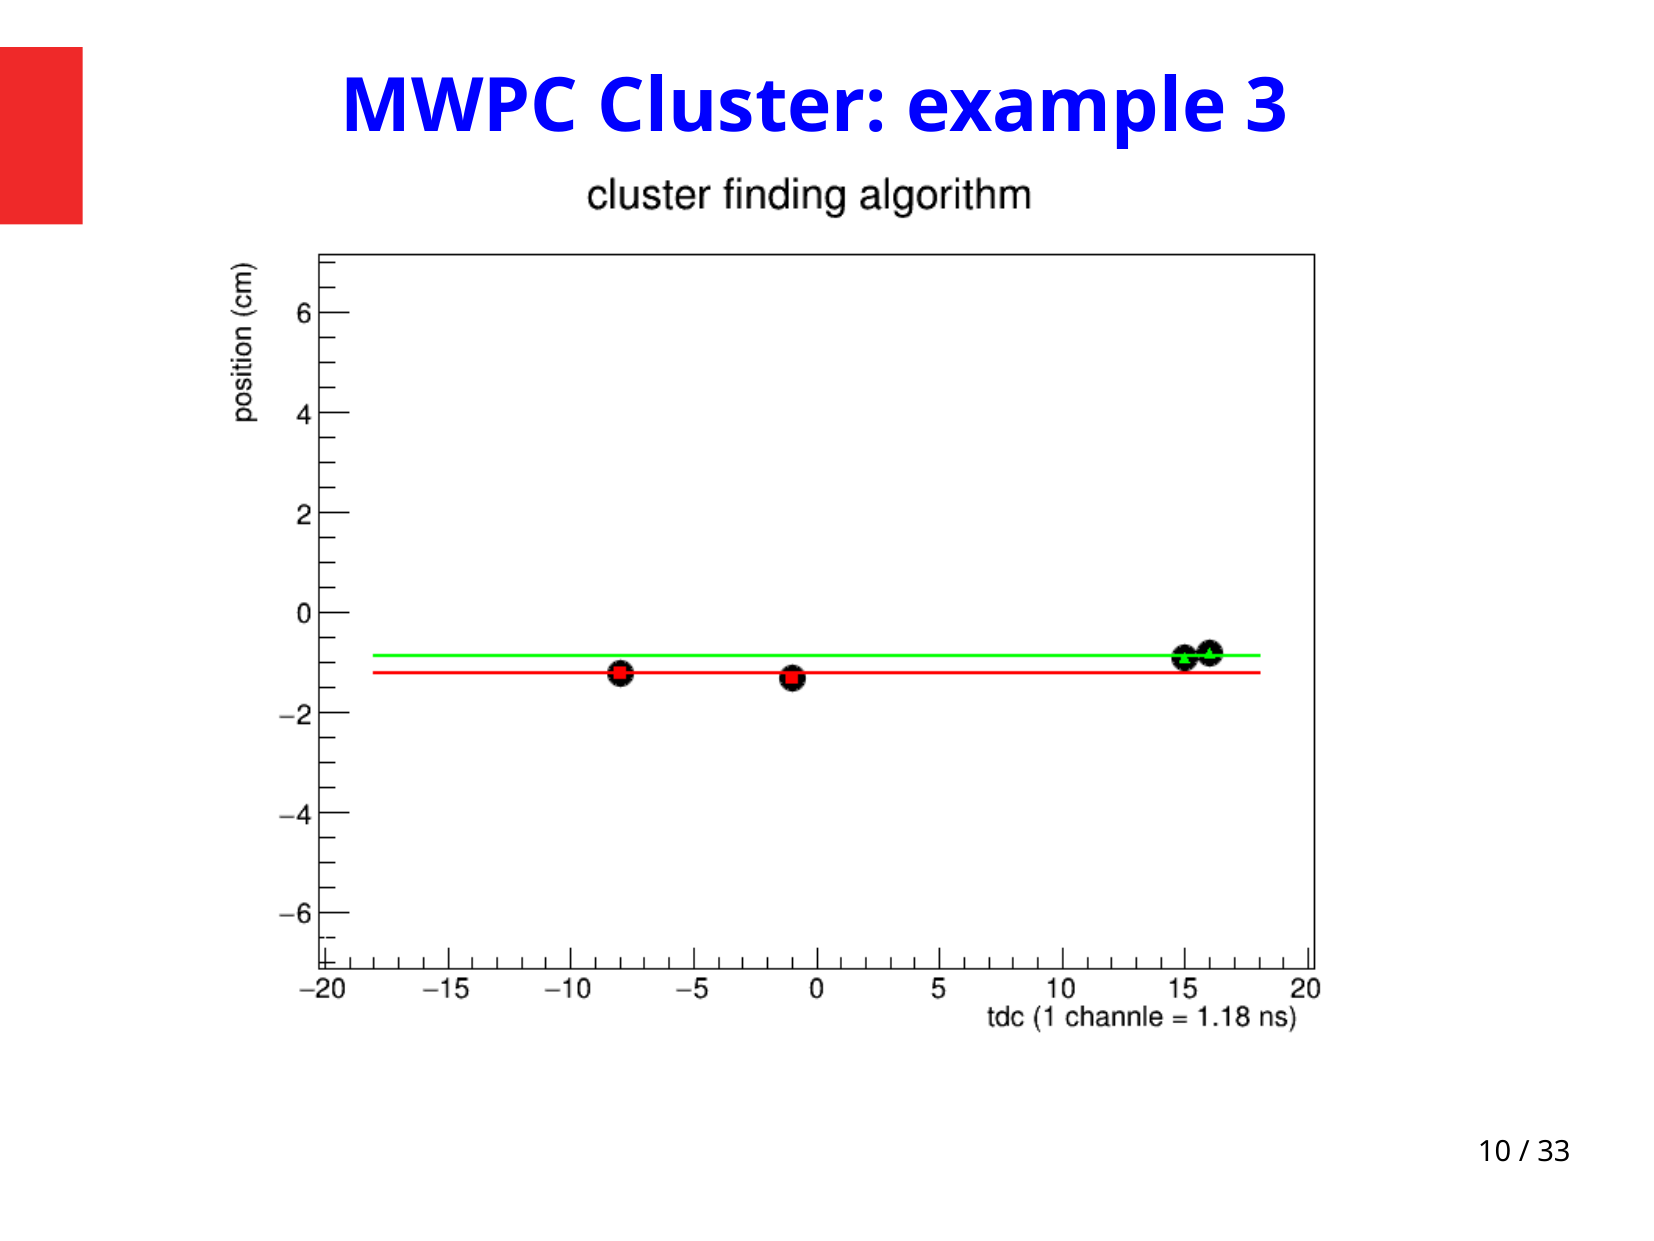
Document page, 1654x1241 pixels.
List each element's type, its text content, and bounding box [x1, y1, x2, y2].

title MWPC Cluster: example 3 [88, 51, 1542, 154]
picture [195, 165, 1439, 1059]
